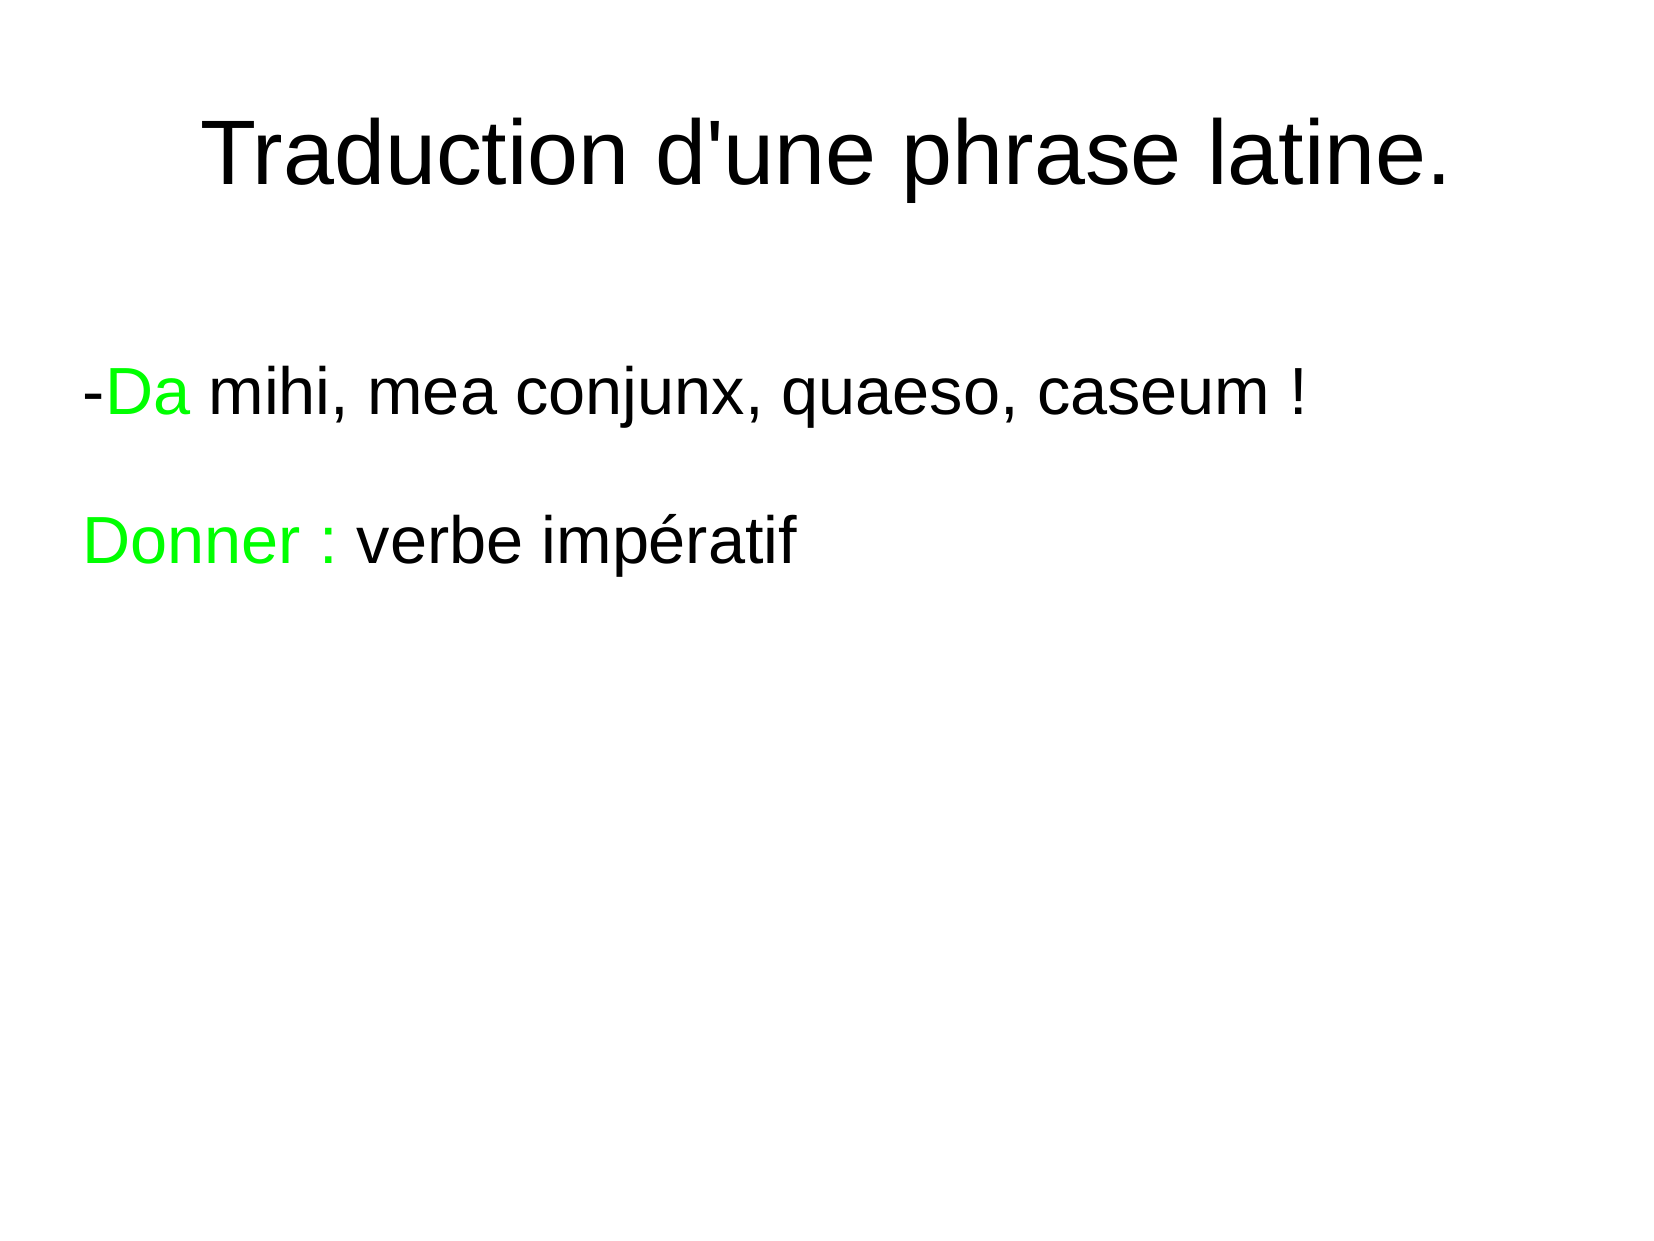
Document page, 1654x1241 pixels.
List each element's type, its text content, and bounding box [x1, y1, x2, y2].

subtitle -Da mihi, mea conjunx, quaeso, caseum ! Donner : verbe impératif [82, 290, 1571, 1241]
title Traduction d'une phrase latine. [82, 49, 1571, 257]
